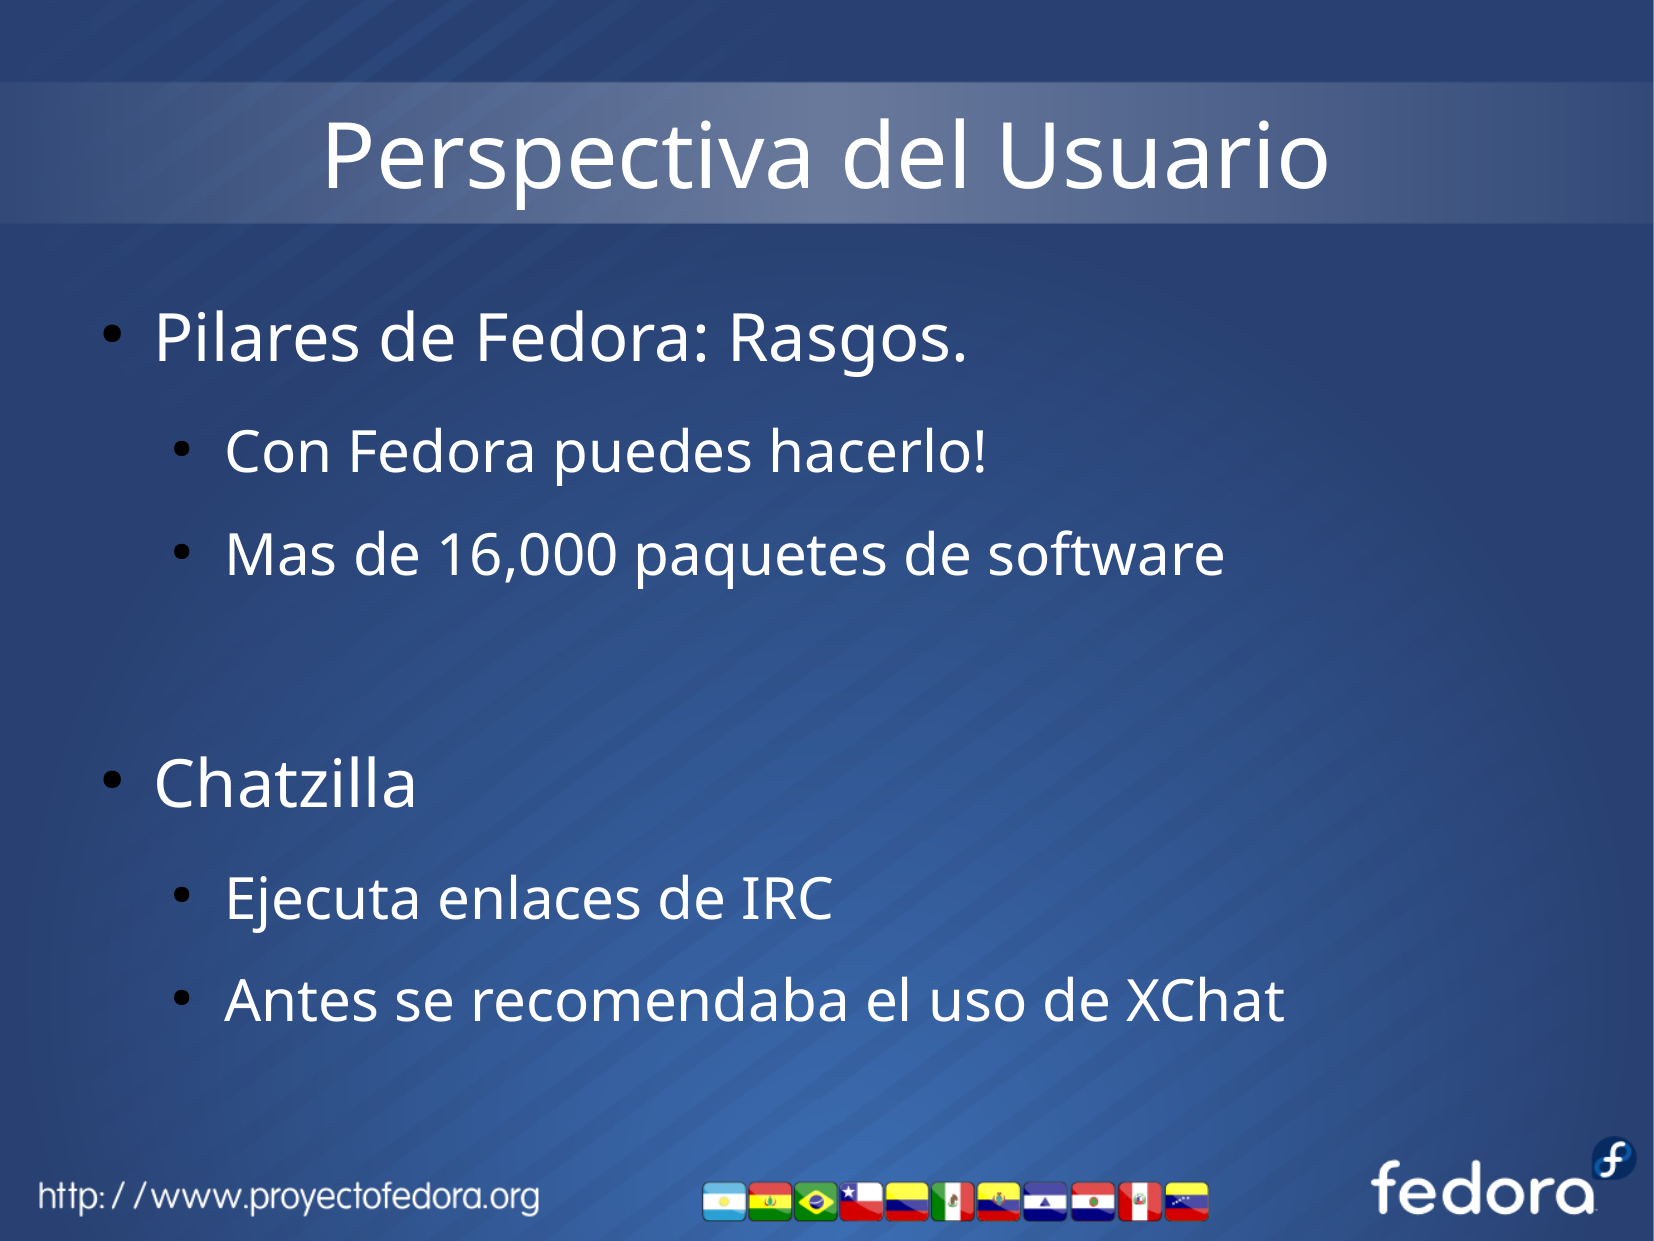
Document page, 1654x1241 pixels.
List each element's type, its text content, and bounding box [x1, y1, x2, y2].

list Pilares de Fedora: Rasgos. Con Fedora puedes hacerlo! Mas de 16,000 paquetes de software Chatzilla Ejecuta enlaces de IRC Antes se recomendaba el uso de XChat [82, 290, 1571, 1094]
title Perspectiva del Usuario [82, 49, 1571, 257]
picture [0, 0, 1654, 1241]
